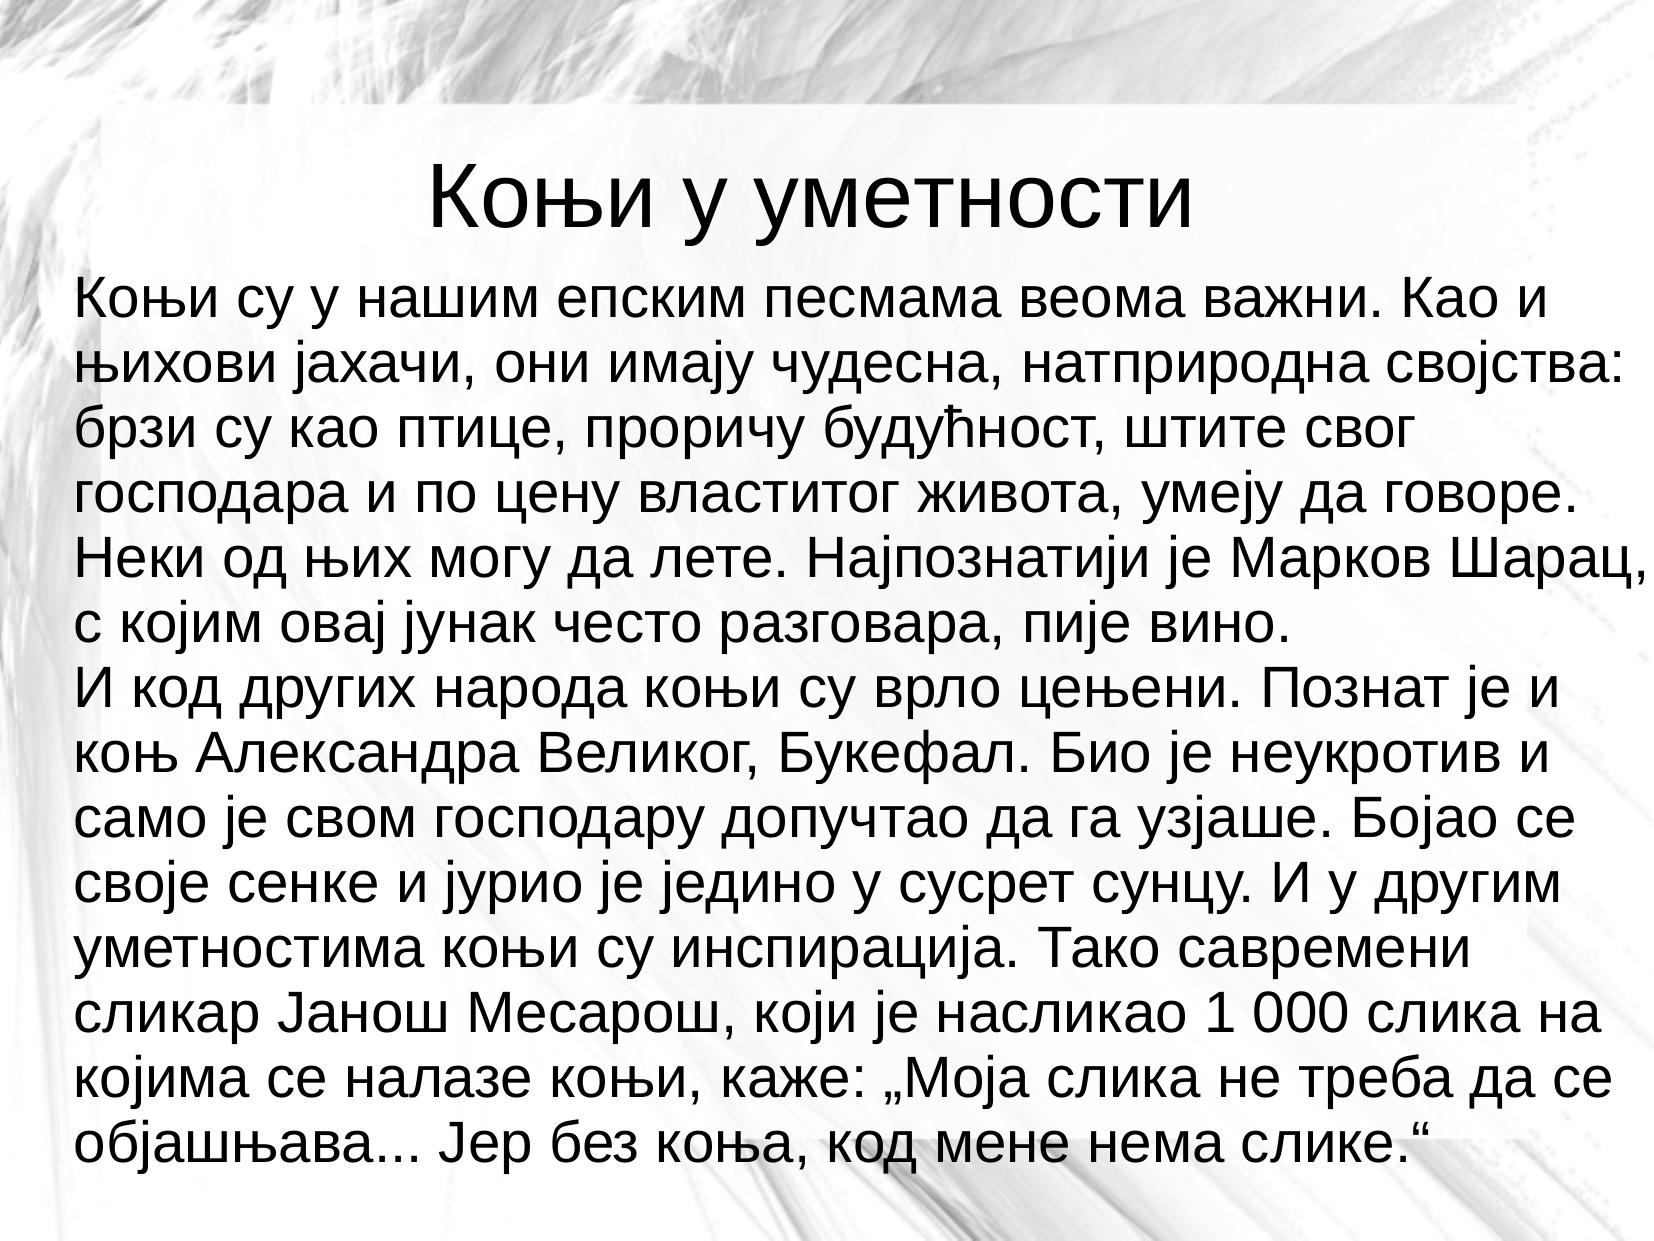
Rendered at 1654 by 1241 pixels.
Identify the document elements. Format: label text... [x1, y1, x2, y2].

picture [0, 0, 1654, 1241]
text_box И код других народа коњи су врло цењени. Познат је и коњ Александра Великог, Букефал. Био је неукротив и само је свом господару допучтао да га узјаше. Бојао се своје сенке и јурио је једино у сусрет сунцу. И у другим уметностима коњи су инспирација. Тако савремени сликар Јанош Месарош, који је насликао 1 000 слика на којима се налазе коњи, каже: „Моја слика не треба да се објашњава... Јер без коња, код мене нема слике.“ [59, 647, 1654, 1241]
title Коњи у уметности [118, 112, 1506, 281]
text_box Коњи су у нашим епским песмама веома важни. Као и њихови јахачи, они имају чудесна, натприродна својства: брзи су као птице, проричу будућност, штите свог господара и по цену властитог живота, умеју да говоре. Неки од њих могу да лете. Најпознатији је Марков Шарац, с којим овај јунак често разговара, пије вино. [59, 257, 1654, 647]
